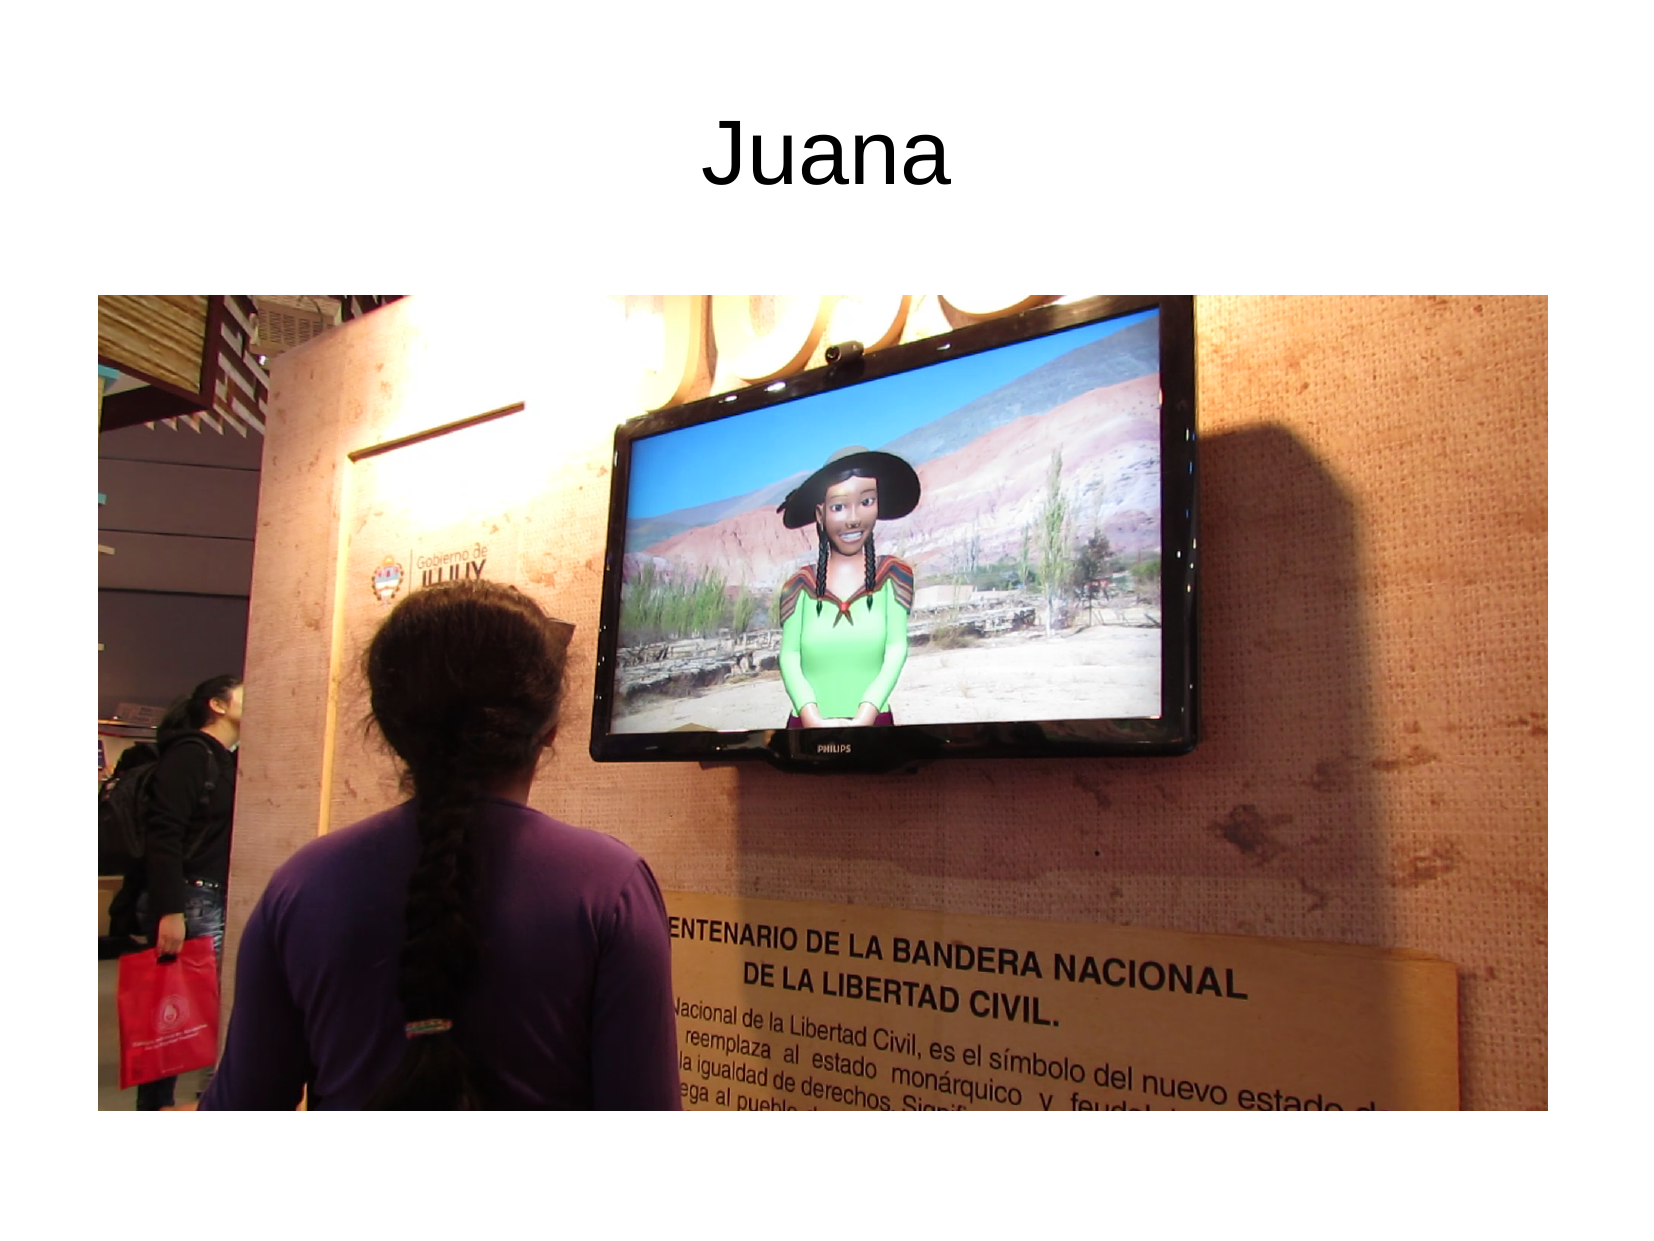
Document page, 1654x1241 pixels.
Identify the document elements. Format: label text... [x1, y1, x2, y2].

picture [98, 295, 1548, 1111]
title Juana [82, 49, 1571, 257]
